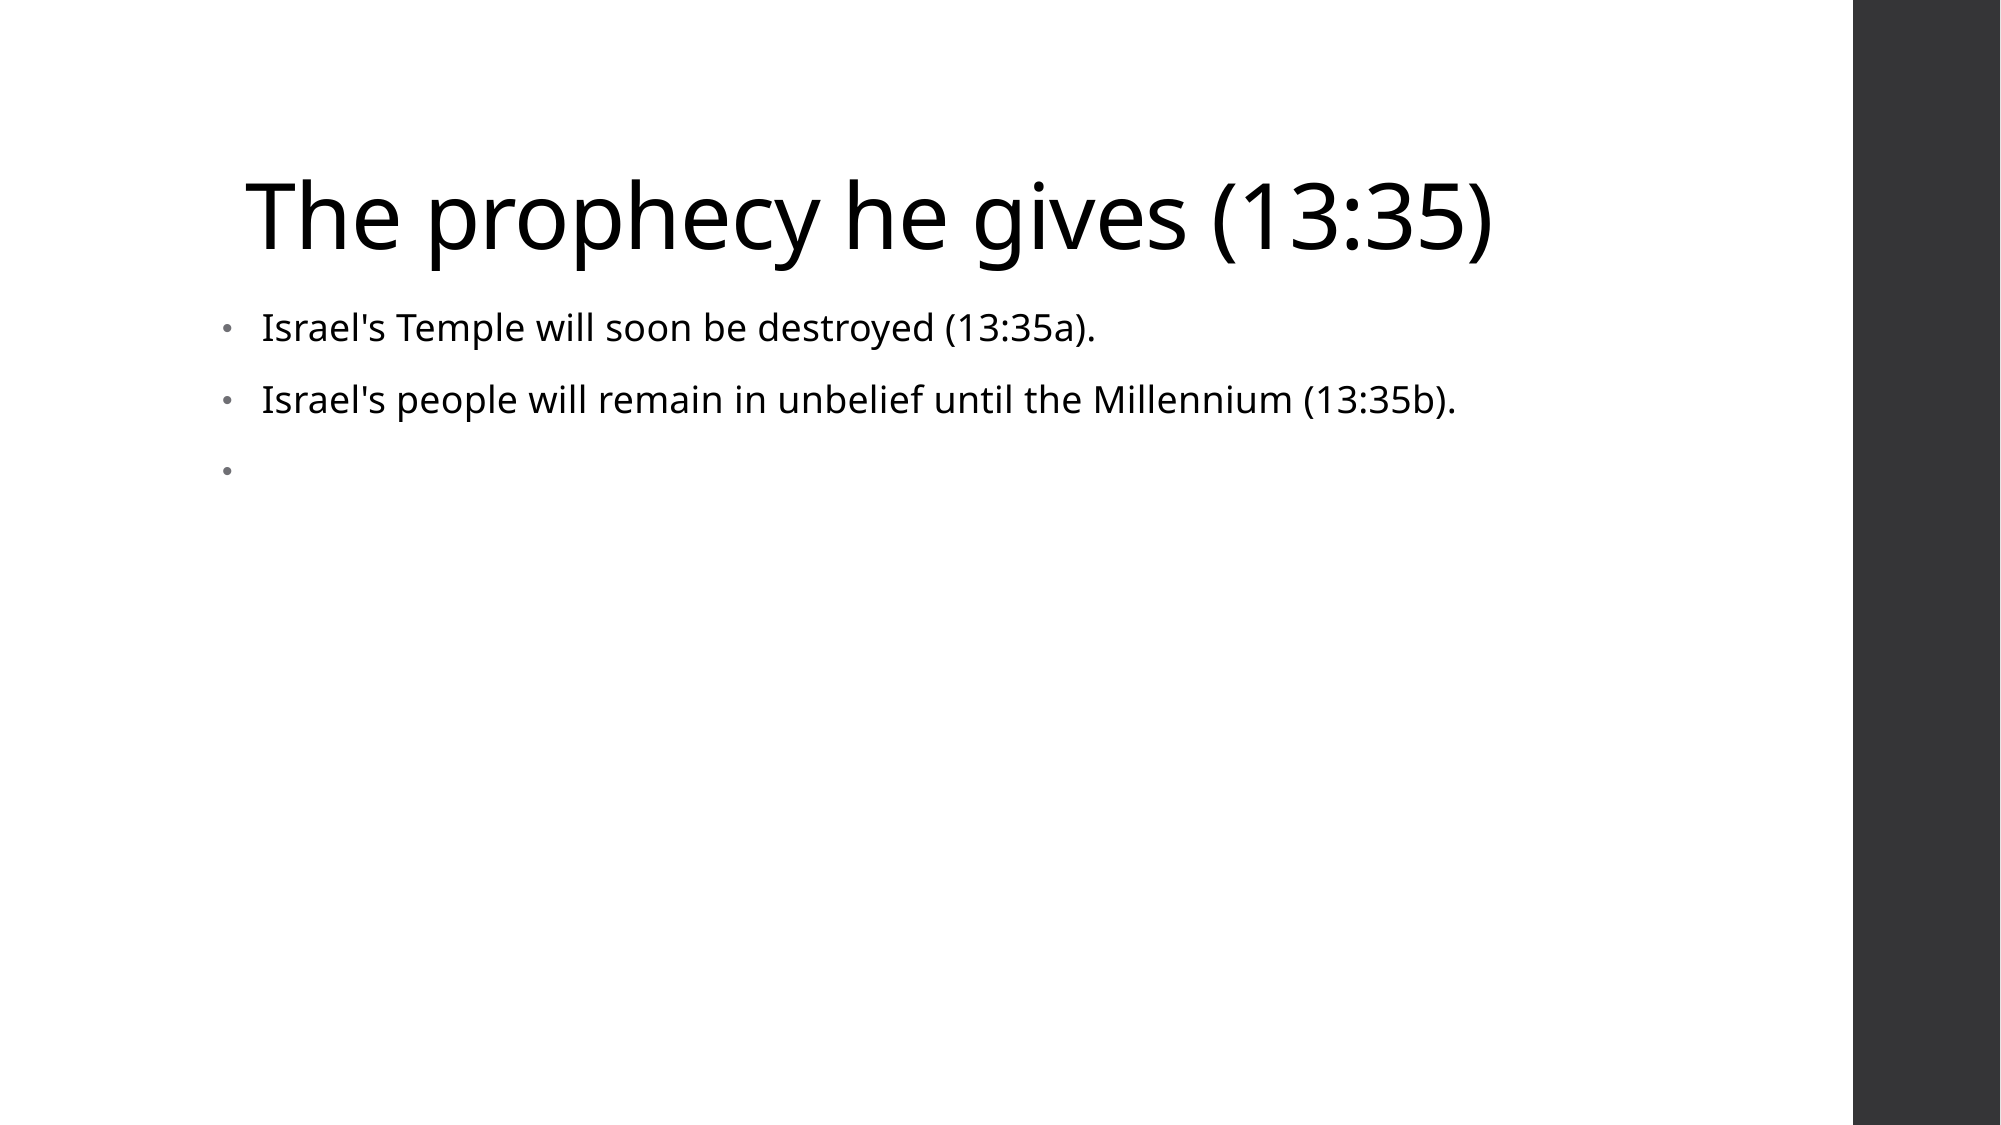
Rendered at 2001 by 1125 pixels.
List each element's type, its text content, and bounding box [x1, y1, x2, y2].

list Israel's Temple will soon be destroyed (13:35a). Israel's people will remain in unbelief until the Millennium (13:35b). [206, 299, 1617, 1014]
title The prophecy he gives (13:35) [206, 60, 1797, 278]
